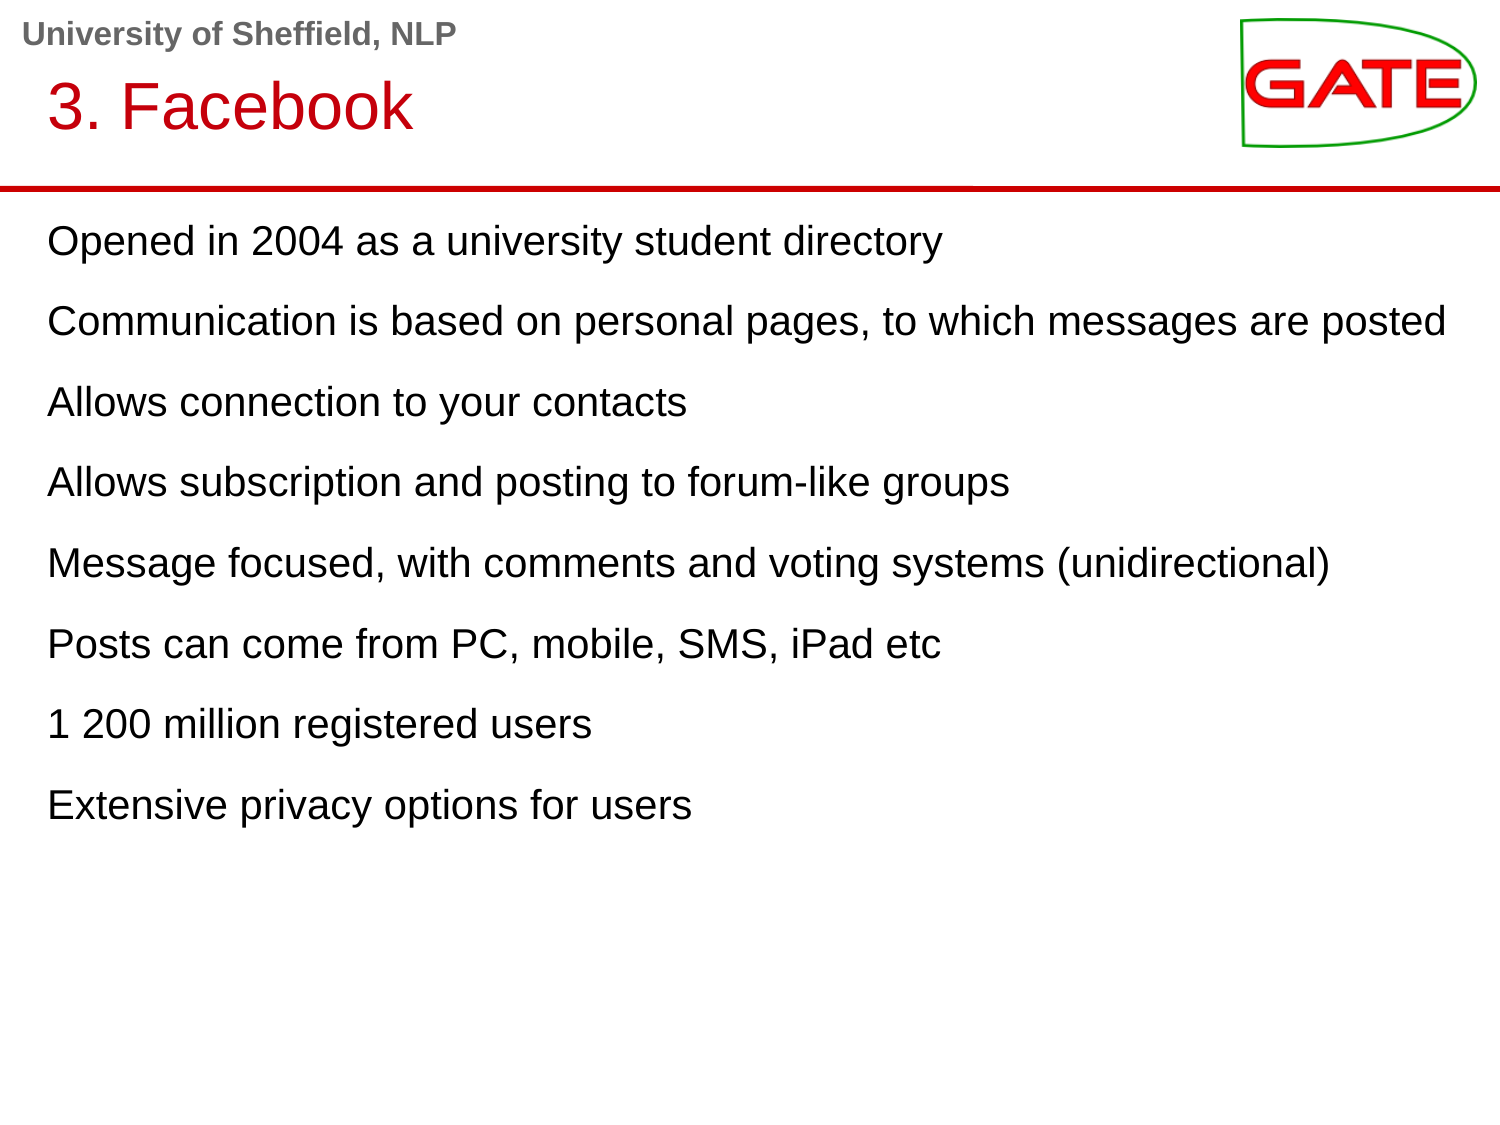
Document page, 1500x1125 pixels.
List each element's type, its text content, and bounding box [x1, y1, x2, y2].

text_box 3. Facebook [47, 47, 1267, 168]
picture [1240, 18, 1477, 148]
text_box Opened in 2004 as a university student directory Communication is based on personal pages, to which messages are posted Allows connection to your contacts Allows subscription and posting to forum-like groups Message focused, with comments and voting systems (unidirectional) Posts can come from PC, mobile, SMS, iPad etc 1 200 million registered users Extensive privacy options for users [47, 212, 1500, 1064]
